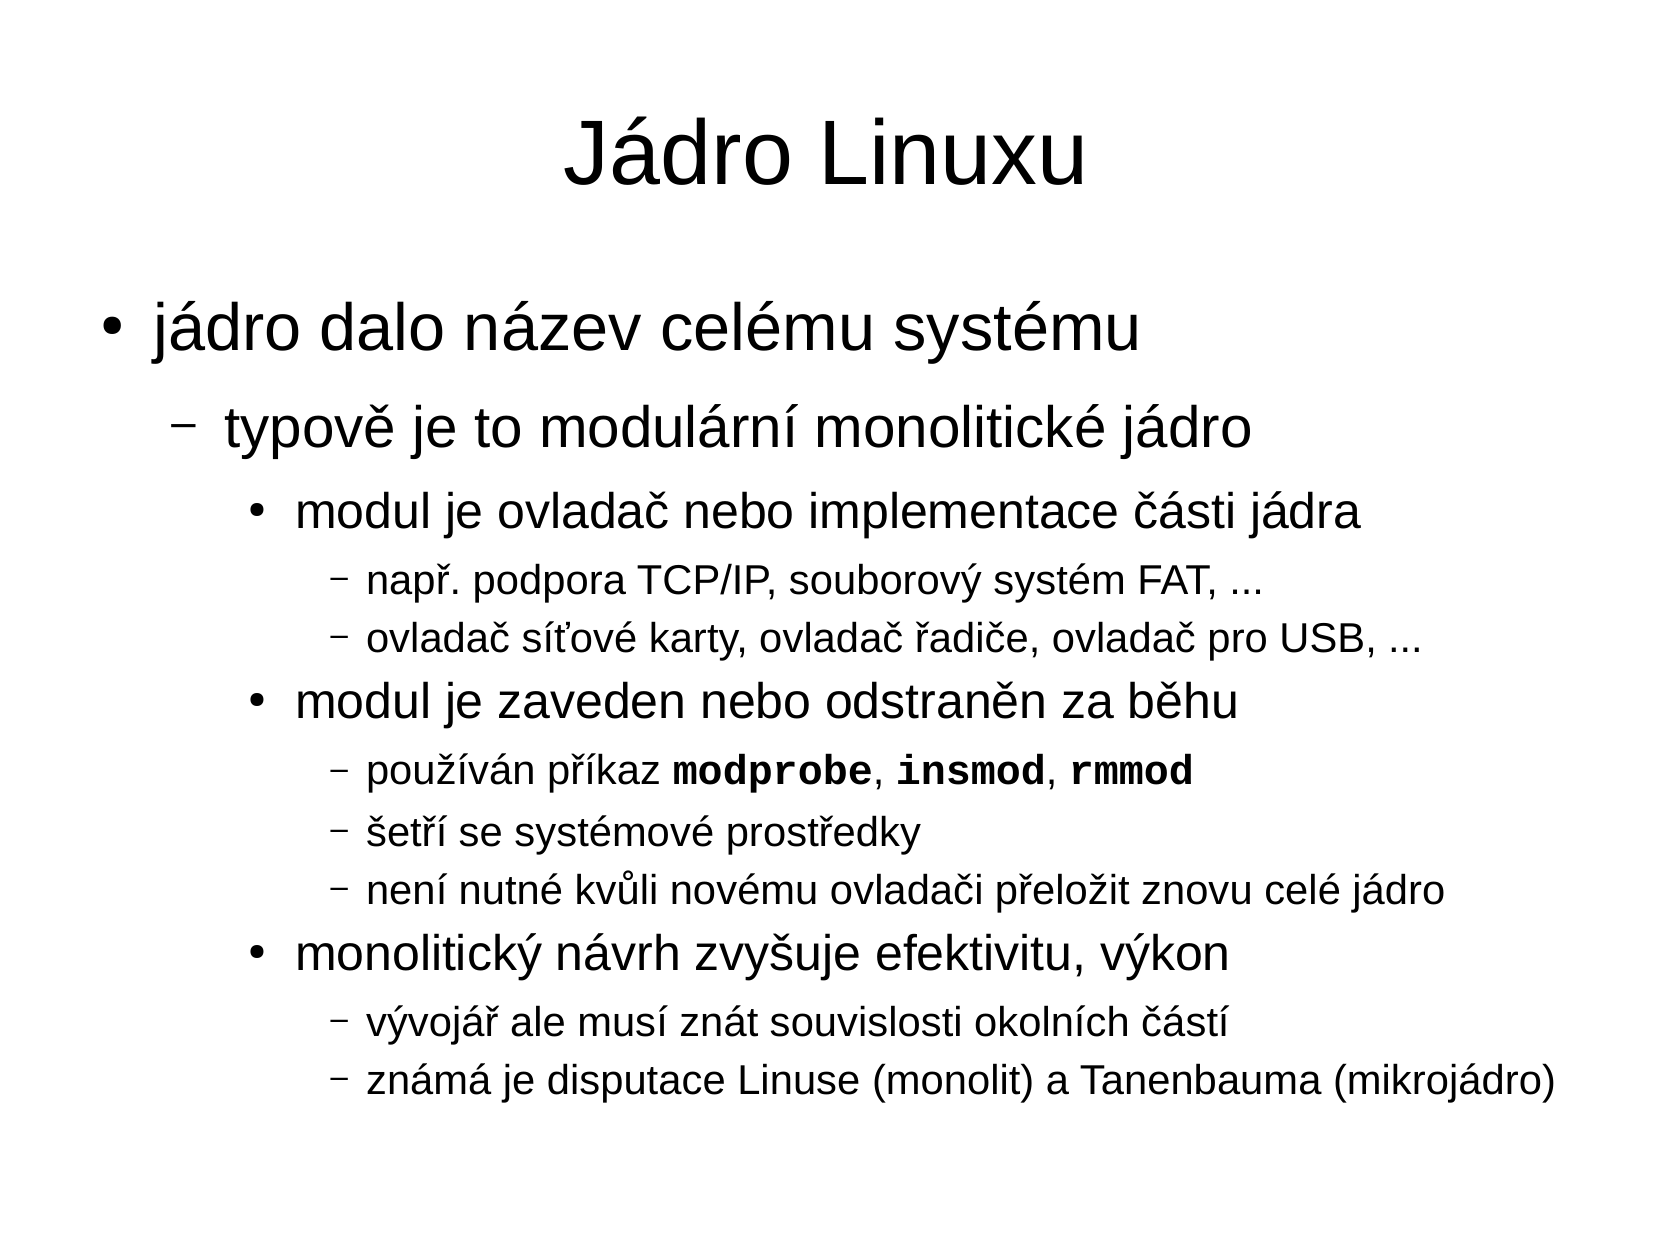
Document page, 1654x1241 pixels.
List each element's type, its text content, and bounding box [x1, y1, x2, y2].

list jádro dalo název celému systému typově je to modulární monolitické jádro modul je ovladač nebo implementace části jádra např. podpora TCP/IP, souborový systém FAT, ... ovladač síťové karty, ovladač řadiče, ovladač pro USB, ... modul je zaveden nebo odstraněn za běhu používán příkaz modprobe, insmod, rmmod šetří se systémové prostředky není nutné kvůli novému ovladači přeložit znovu celé jádro monolitický návrh zvyšuje efektivitu, výkon vývojář ale musí znát souvislosti okolních částí známá je disputace Linuse (monolit) a Tanenbauma (mikrojádro) [82, 290, 1571, 1105]
title Jádro Linuxu [82, 56, 1571, 250]
